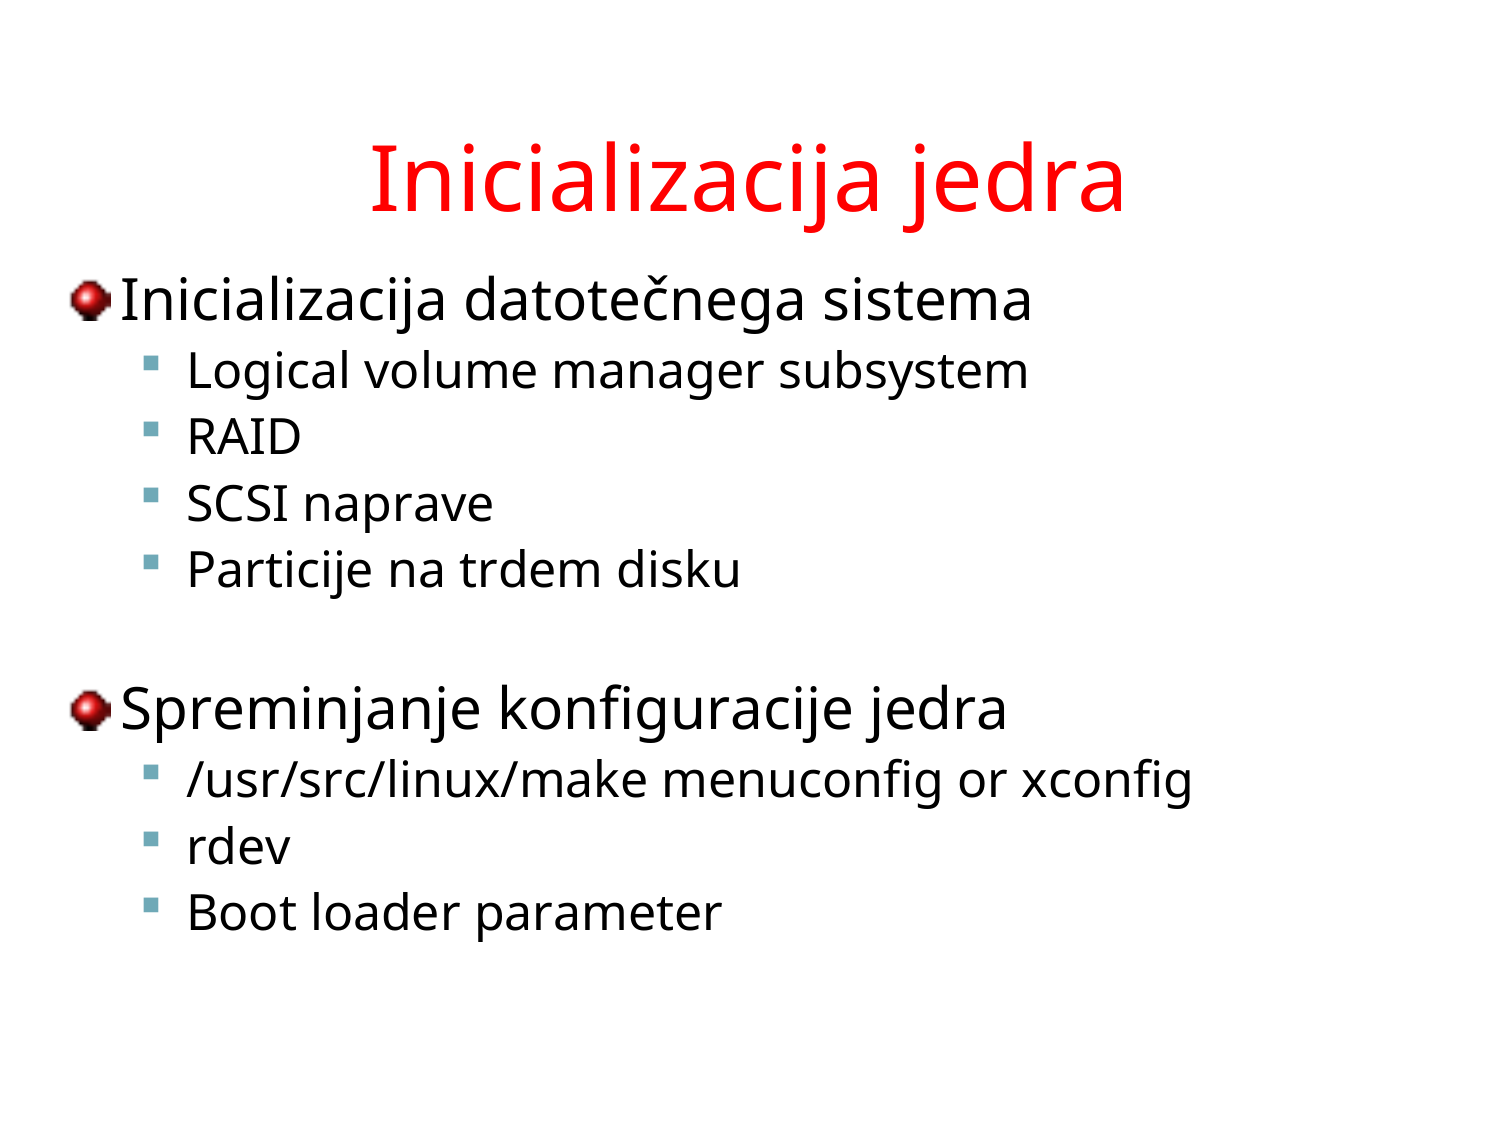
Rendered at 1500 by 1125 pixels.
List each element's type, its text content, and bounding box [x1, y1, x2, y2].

title Inicializacija jedra [49, 112, 1451, 238]
list Inicializacija datotečnega sistema Logical volume manager subsystem RAID SCSI naprave Particije na trdem disku Spreminjanje konfiguracije jedra /usr/src/linux/make menuconfig or xconfig rdev Boot loader parameter [49, 262, 1451, 1001]
